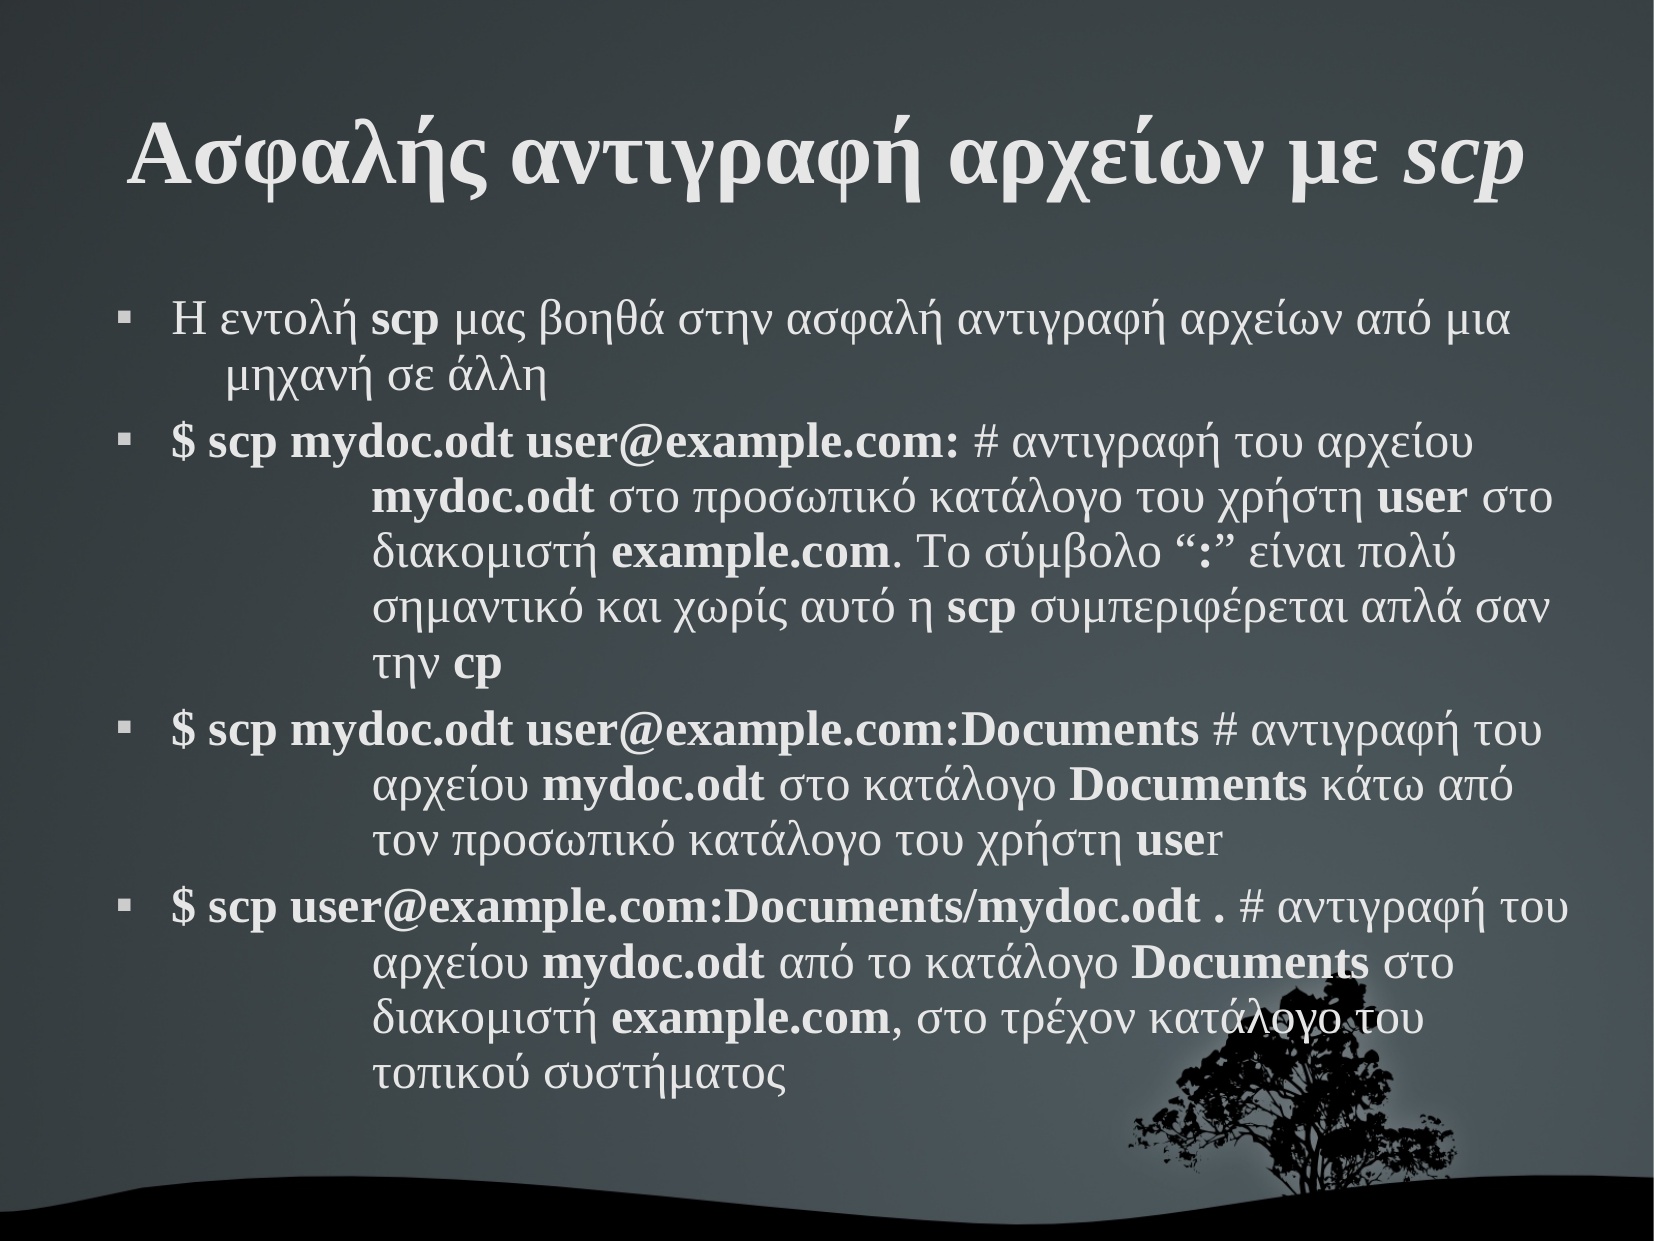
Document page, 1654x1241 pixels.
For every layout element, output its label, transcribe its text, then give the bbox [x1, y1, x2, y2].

list Η εντολή scp μας βοηθά στην ασφαλή αντιγραφή αρχείων από μια μηχανή σε άλλη $ scp mydoc.odt user@example.com: # αντιγραφή του αρχείου mydoc.odt στο προσωπικό κατάλογο του χρήστη user στο διακομιστή example.com. Το σύμβολο “:” είναι πολύ σημαντικό και χωρίς αυτό η scp συμπεριφέρεται απλά σαν την cp $ scp mydoc.odt user@example.com:Documents # αντιγραφή του αρχείου mydoc.odt στο κατάλογο Documents κάτω από τον προσωπικό κατάλογο του χρήστη user $ scp user@example.com:Documents/mydoc.odt . # αντιγραφή του αρχείου mydoc.odt από το κατάλογο Documents στο διακομιστή example.com, στο τρέχον κατάλογο του τοπικού συστήματος [82, 290, 1571, 1230]
title Ασφαλής αντιγραφή αρχείων με scp [82, 49, 1571, 257]
picture [0, 0, 1654, 1241]
